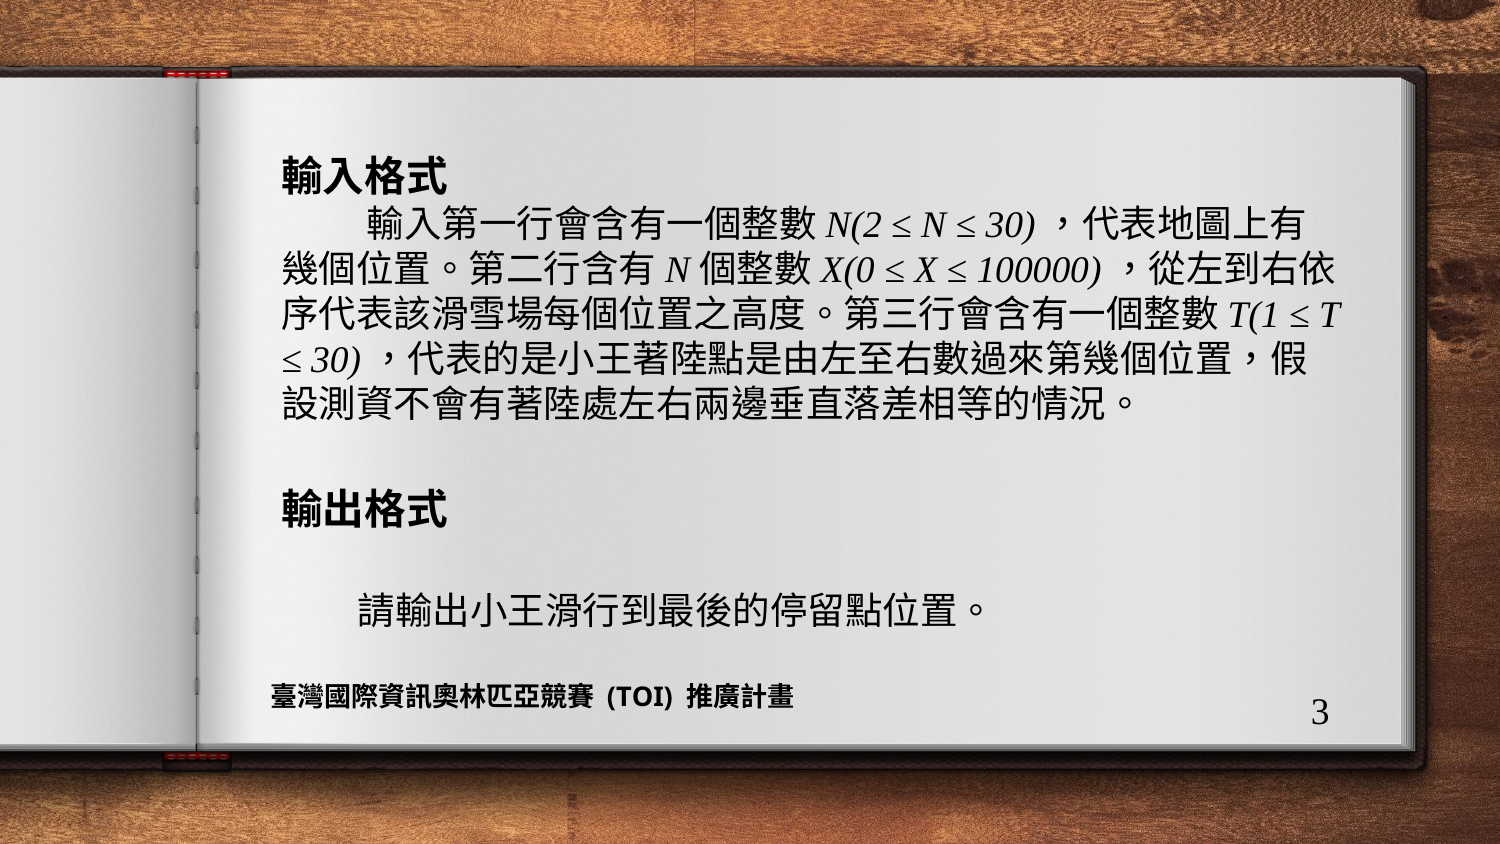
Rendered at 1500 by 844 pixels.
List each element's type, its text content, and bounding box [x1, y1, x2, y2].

text_box [1295, 672, 1386, 737]
text_box 輸出格式 請輸出小王滑行到最後的停留點位置。 [266, 475, 1368, 641]
text_box 輸入格式 輸入第一行會含有一個整數N(2 ≤ N ≤ 30)，代表地圖上有幾個位置。第二行含有N個整數X(0 ≤ X ≤ 100000)，從左到右依序代表該滑雪場每個位置之高度。第三行會含有一個整數T(1 ≤ T ≤ 30)，代表的是小王著陸點是由左至右數過來第幾個位置，假設測資不會有著陸處左右兩邊垂直落差相等的情況。 [266, 142, 1356, 472]
